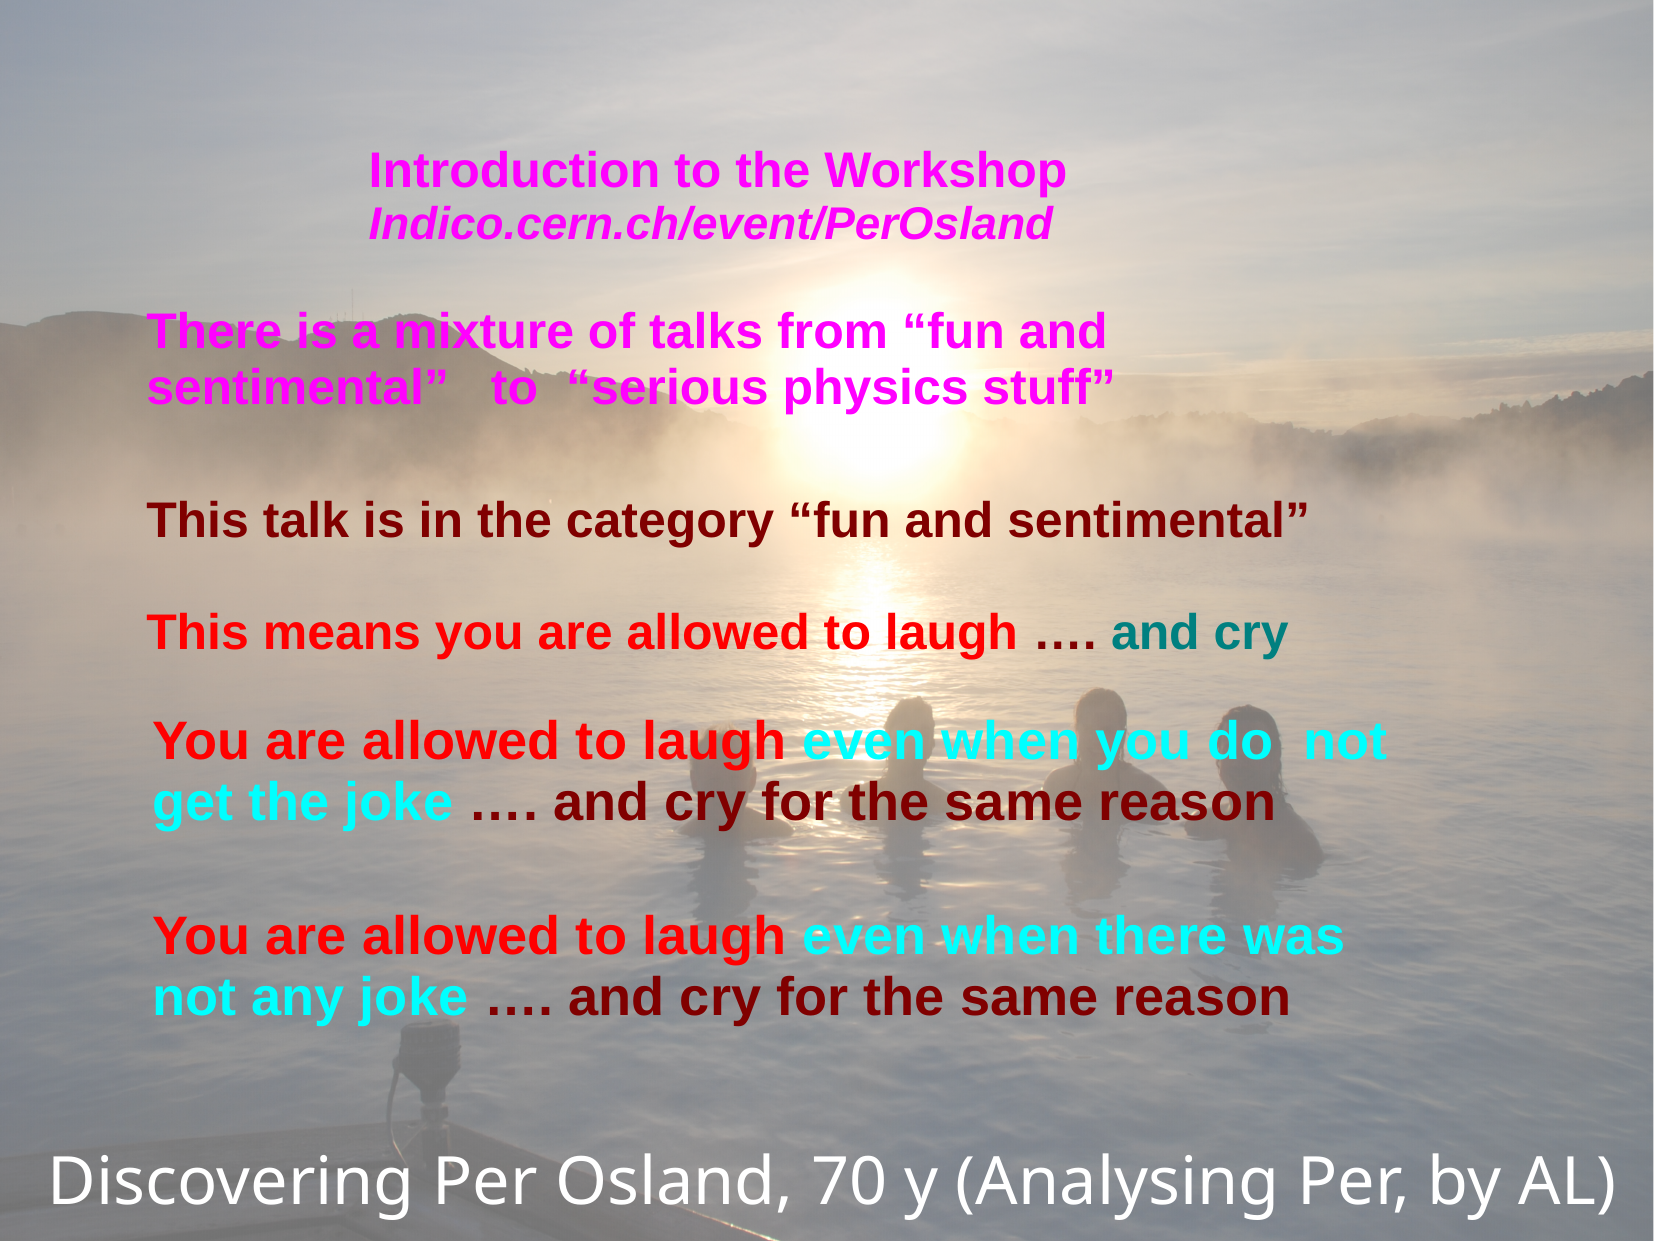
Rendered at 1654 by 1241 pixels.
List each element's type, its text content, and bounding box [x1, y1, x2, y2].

text_box This talk is in the category “fun and sentimental” [131, 484, 1422, 597]
text_box This means you are allowed to laugh …. and cry [131, 597, 1422, 713]
text_box You are allowed to laugh even when you do not get the joke …. and cry for the same reason [137, 703, 1428, 840]
text_box There is a mixture of talks from “fun and sentimental” to “serious physics stuff” [131, 295, 1422, 436]
text_box Introduction to the Workshop Indico.cern.ch/event/PerOsland [353, 135, 1083, 257]
text_box You are allowed to laugh even when there was not any joke …. and cry for the same reason [137, 898, 1428, 1035]
